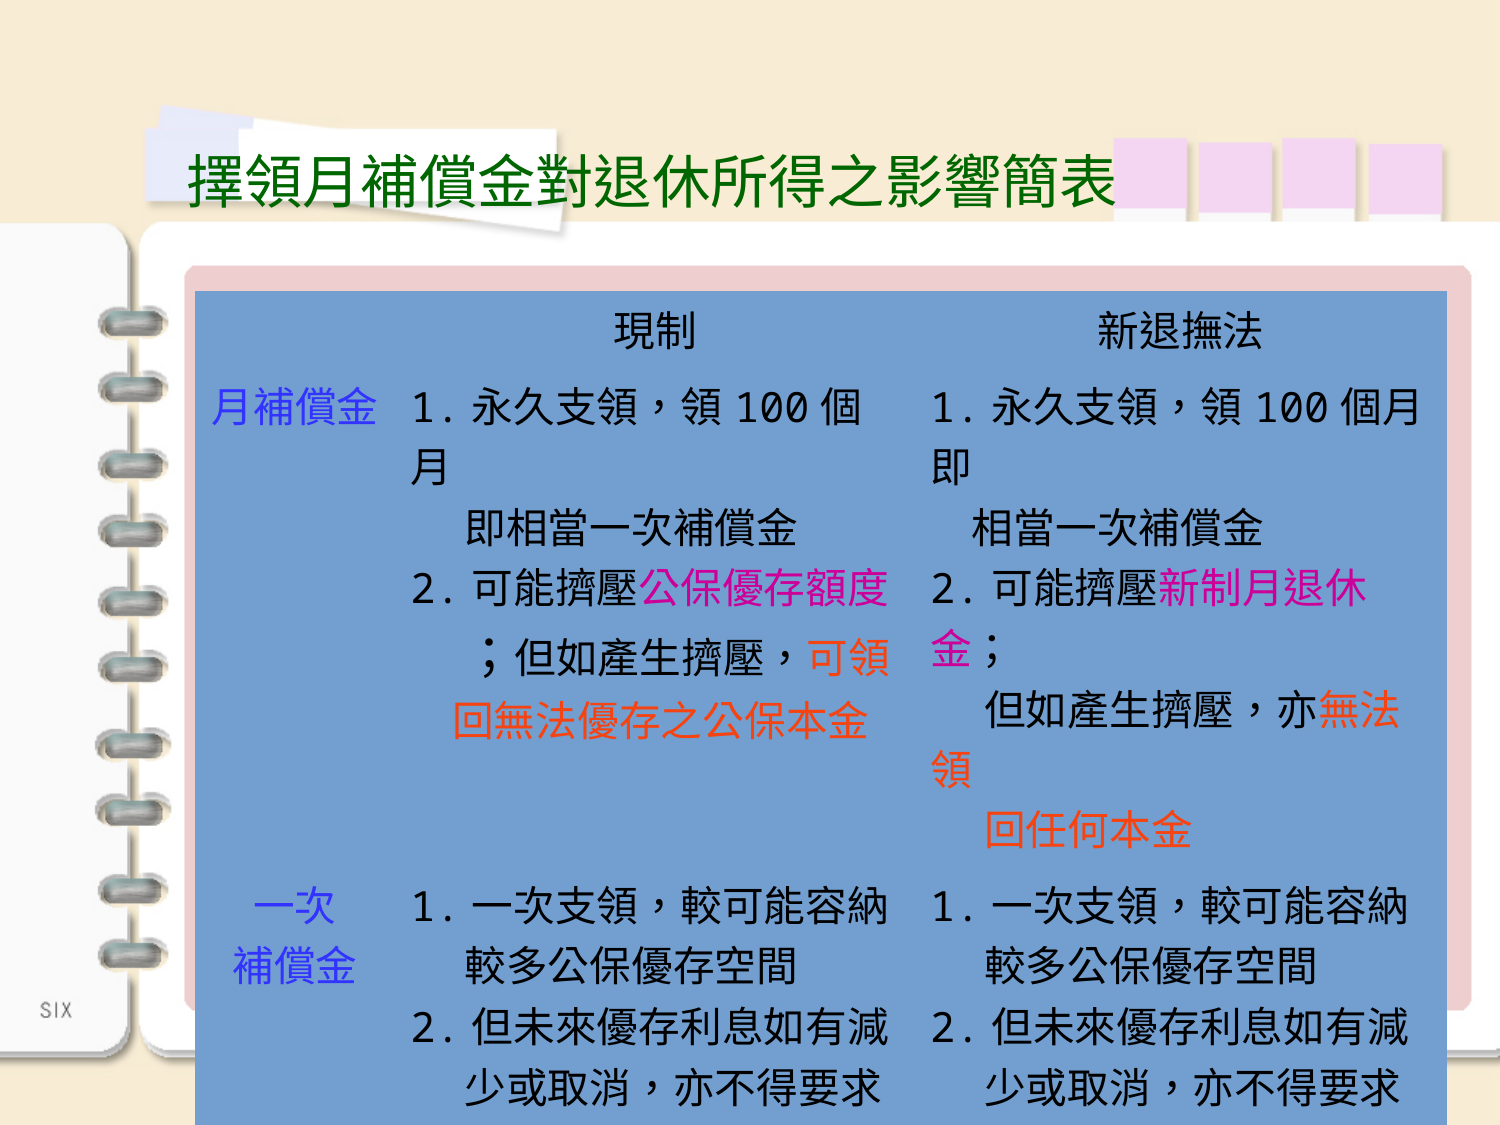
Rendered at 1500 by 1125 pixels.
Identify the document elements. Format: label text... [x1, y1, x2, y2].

text_box 擇領月補償金對退休所得之影響簡表 [171, 137, 1329, 220]
table_cell 一次 補償金 [195, 865, 396, 1125]
table_cell 1.一次支領，較可能容納 較多公保優存空間 2.但未來優存利息如有減 少或取消，亦不得要求 改領月補償金 [396, 865, 915, 1125]
table_header 新退撫法 [915, 291, 1447, 366]
table_header 現制 [396, 291, 915, 366]
table_header [195, 291, 396, 366]
table_cell 1.永久支領，領100個月即 相當一次補償金 2.可能擠壓新制月退休金； 但如產生擠壓，亦無法領 回任何本金 [915, 366, 1447, 865]
table_cell 1.永久支領，領100個月 即相當一次補償金 2.可能擠壓公保優存額度 ；但如產生擠壓，可領 回無法優存之公保本金 [396, 366, 915, 865]
table_cell 1.一次支領，較可能容納 較多公保優存空間 2.但未來優存利息如有減 少或取消，亦不得要求 改領月補償金 [915, 865, 1447, 1125]
table_cell 月補償金 [195, 366, 396, 865]
